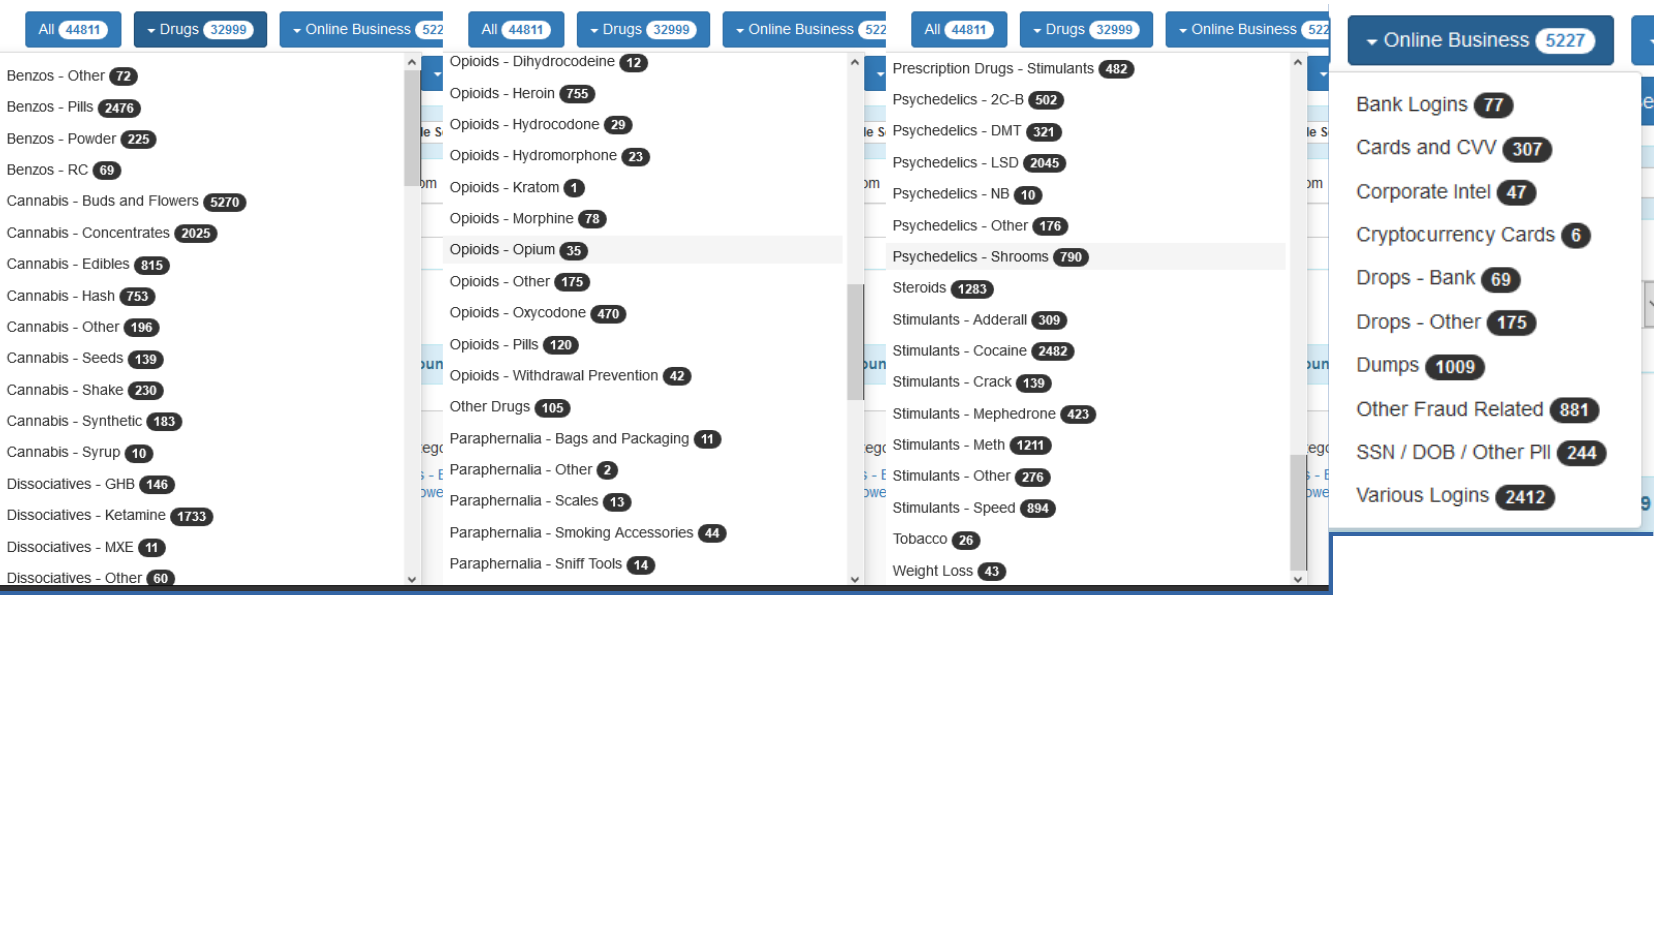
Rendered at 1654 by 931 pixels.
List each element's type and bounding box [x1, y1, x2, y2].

picture [0, 0, 1654, 591]
